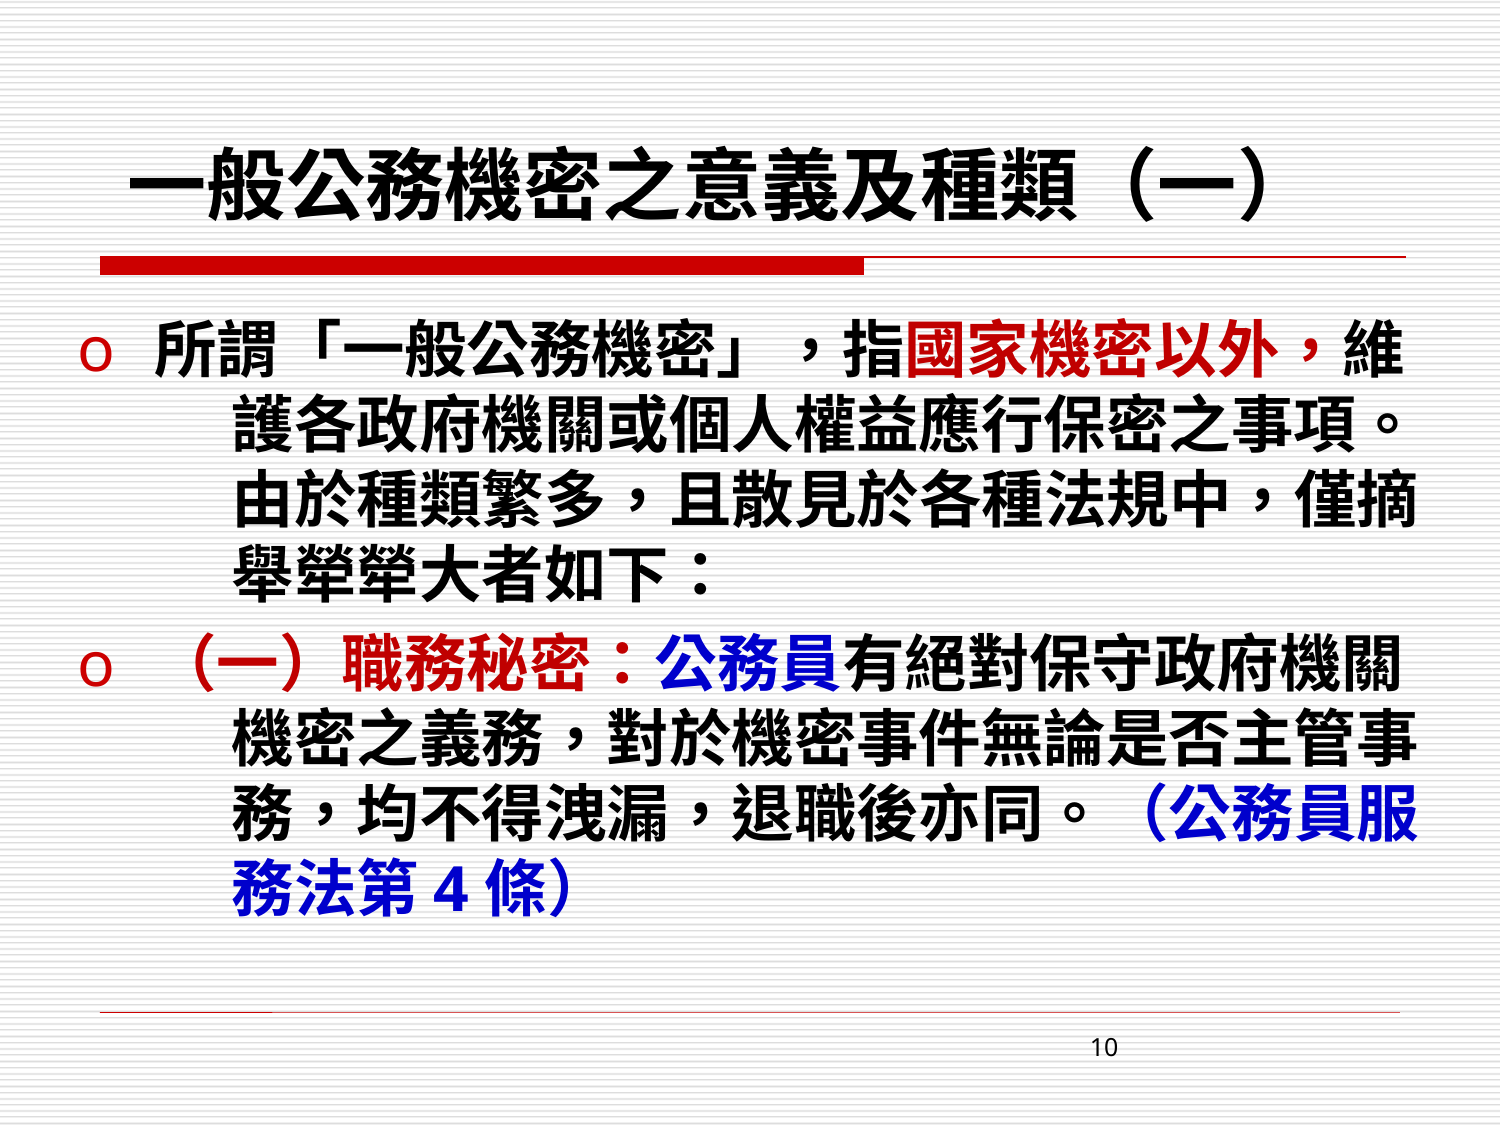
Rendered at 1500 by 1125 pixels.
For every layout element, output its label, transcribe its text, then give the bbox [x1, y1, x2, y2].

title 一般公務機密之意義及種類（一） [112, 37, 1375, 238]
list 所謂「一般公務機密」，指國家機密以外，維護各政府機關或個人權益應行保密之事項。由於種類繁多，且散見於各種法規中，僅摘舉犖犖大者如下： （一）職務秘密：公務員有絕對保守政府機關機密之義務，對於機密事件無論是否主管事務，均不得洩漏，退職後亦同。（公務員服務法第4條） [62, 302, 1438, 1026]
text_box [1074, 1024, 1400, 1103]
